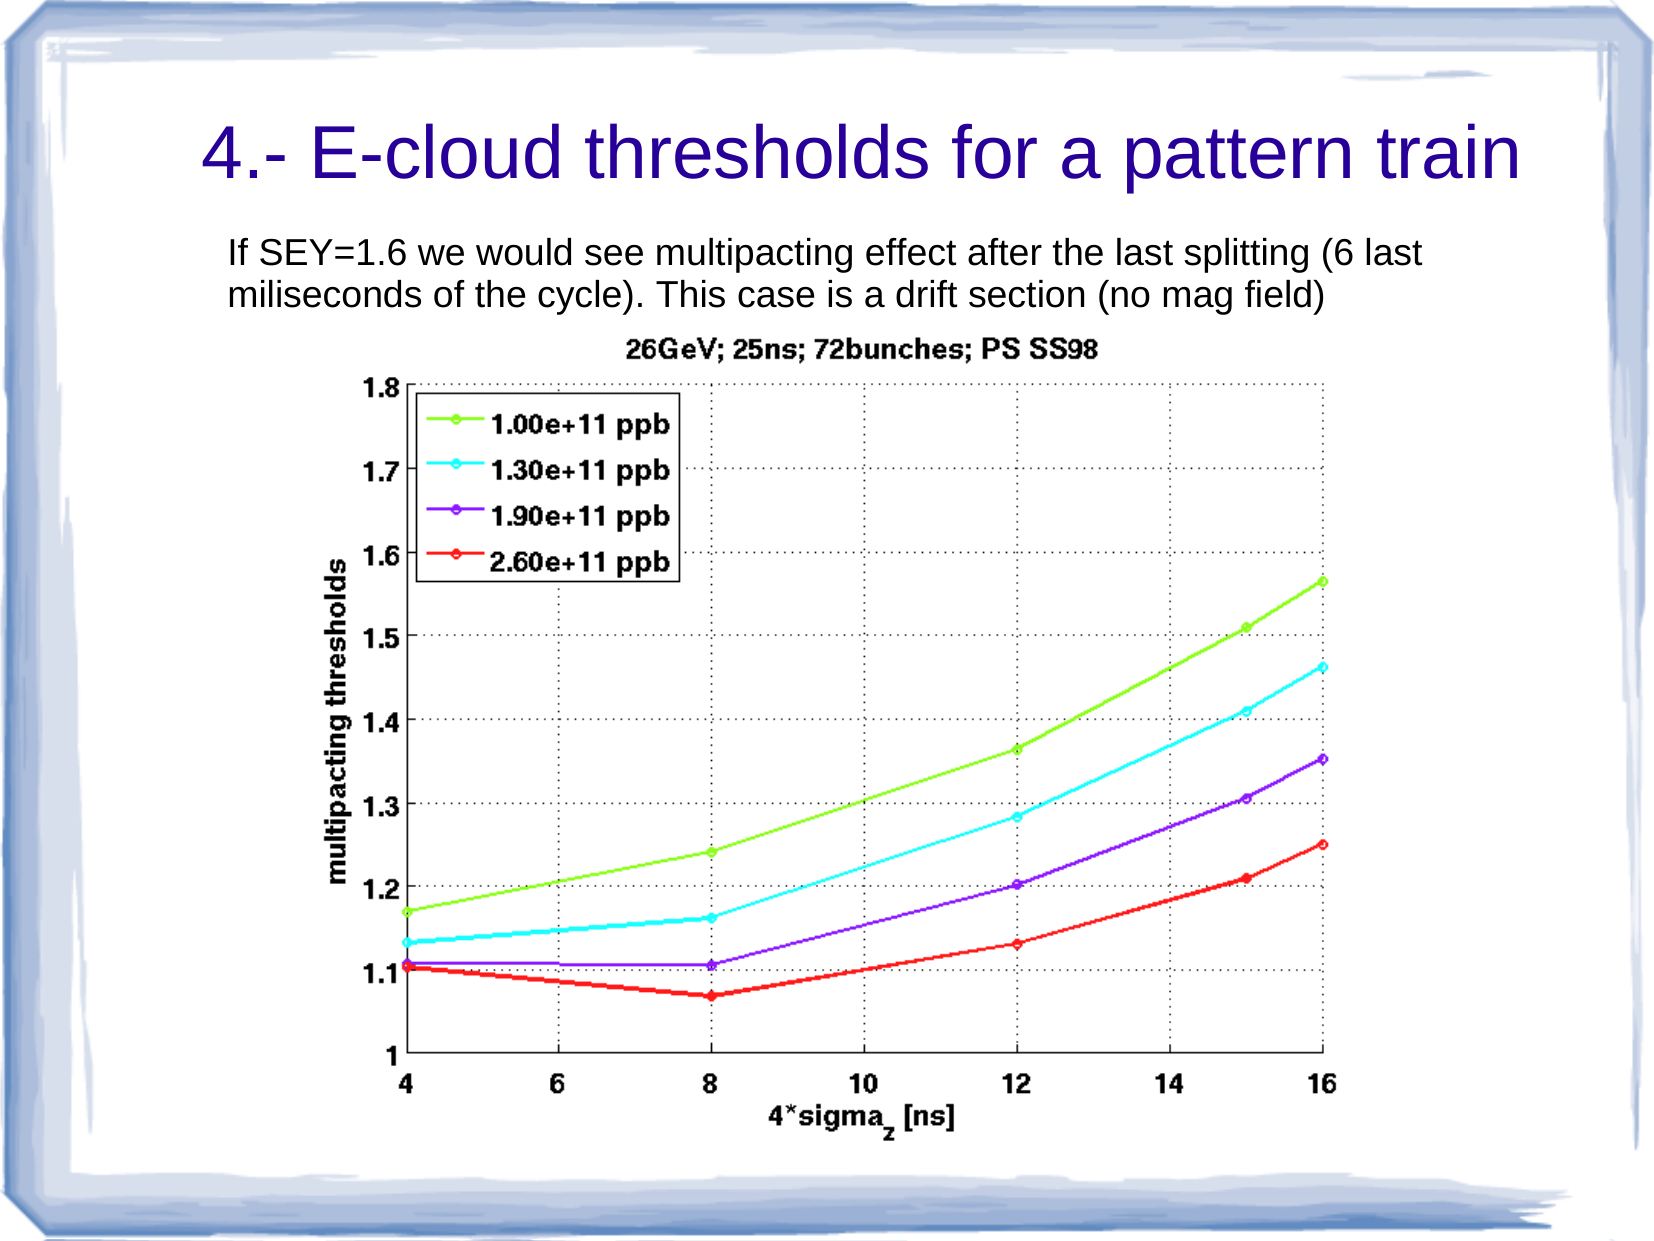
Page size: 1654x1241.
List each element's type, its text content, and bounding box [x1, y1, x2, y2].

picture [0, 0, 1654, 1241]
text_box If SEY=1.6 we would see multipacting effect after the last splitting (6 last miliseconds of the cycle). This case is a drift section (no mag field) [212, 224, 1512, 324]
title 4.- E-cloud thresholds for a pattern train [82, 49, 1571, 257]
